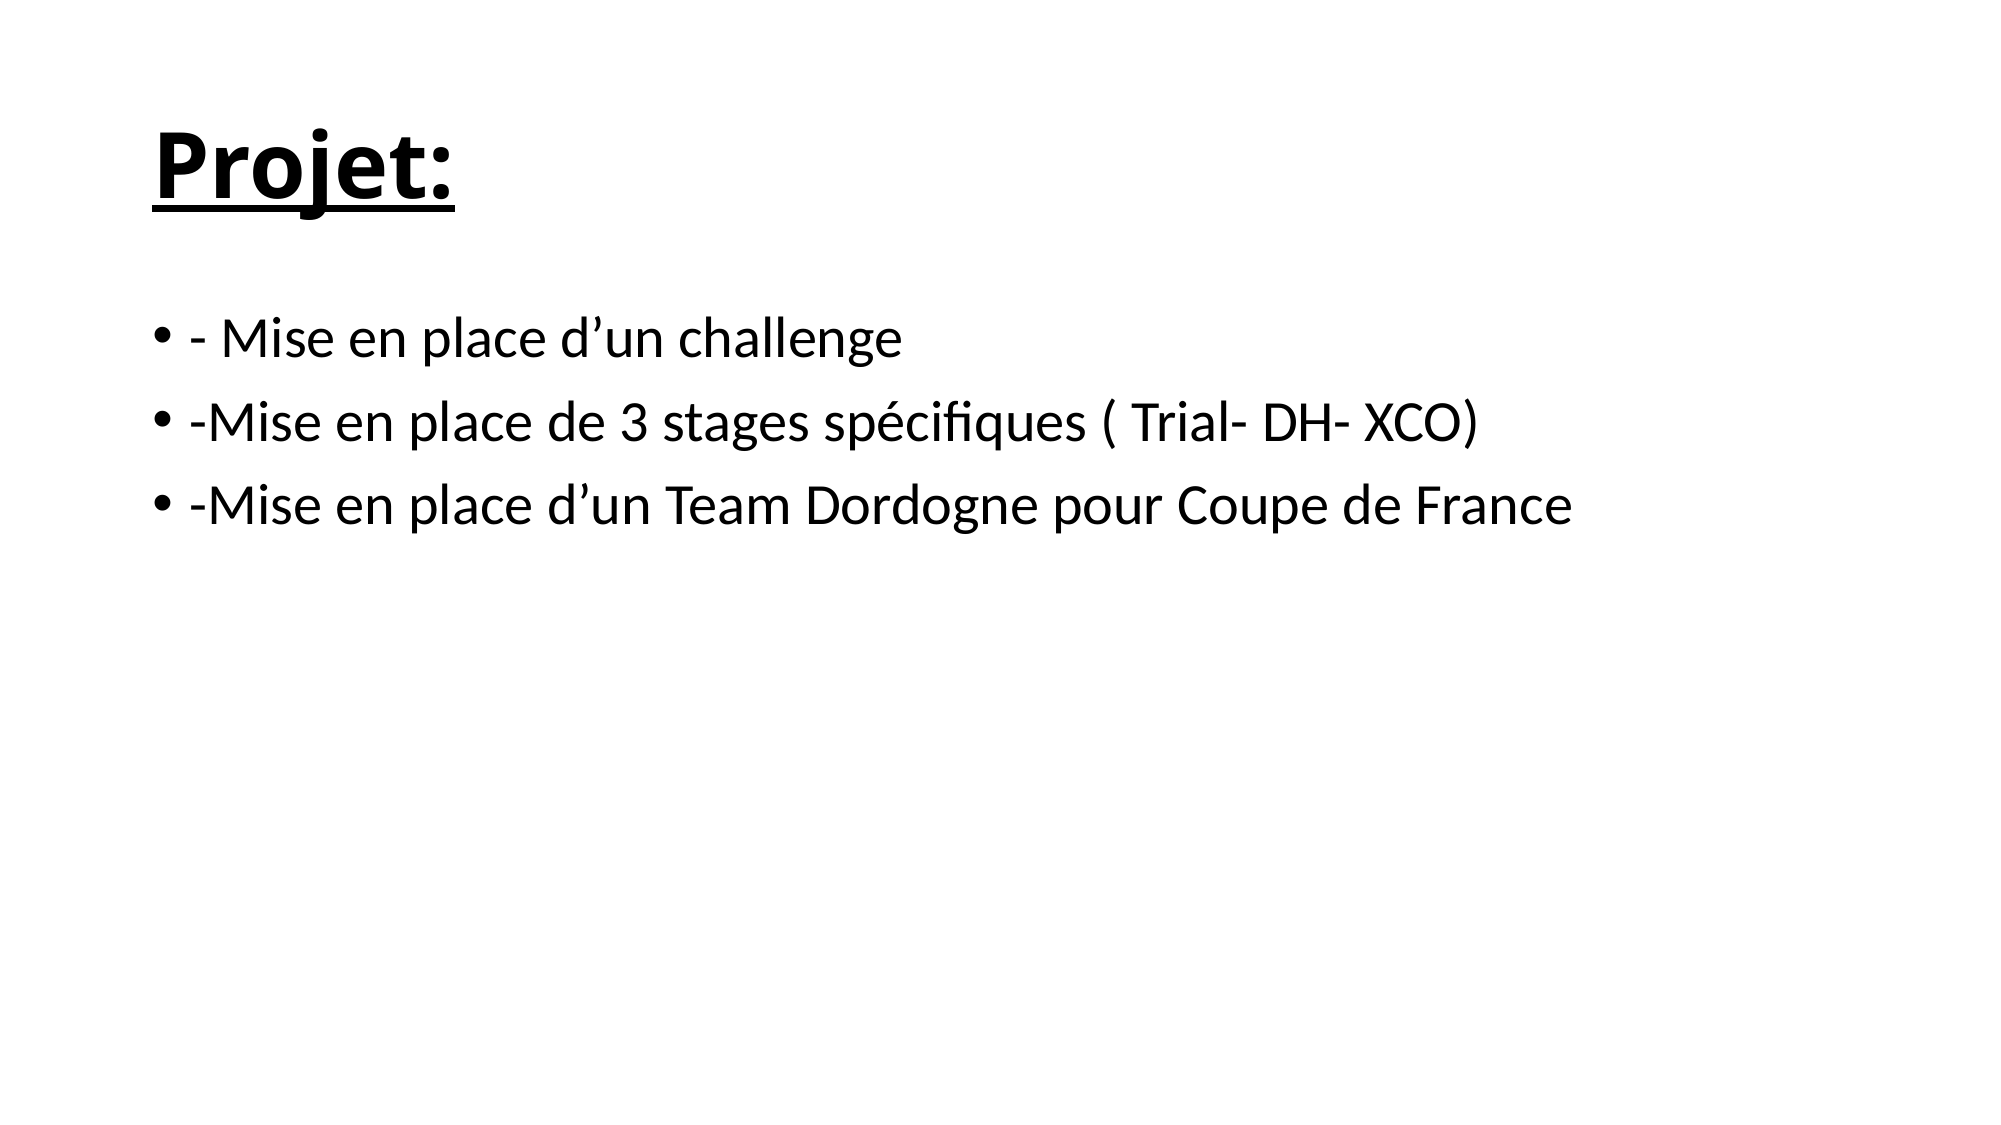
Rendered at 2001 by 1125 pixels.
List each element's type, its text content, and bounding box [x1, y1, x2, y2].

title Projet: [137, 59, 1863, 278]
list - Mise en place d’un challenge -Mise en place de 3 stages spécifiques ( Trial- DH- XCO) -Mise en place d’un Team Dordogne pour Coupe de France [137, 299, 1785, 651]
